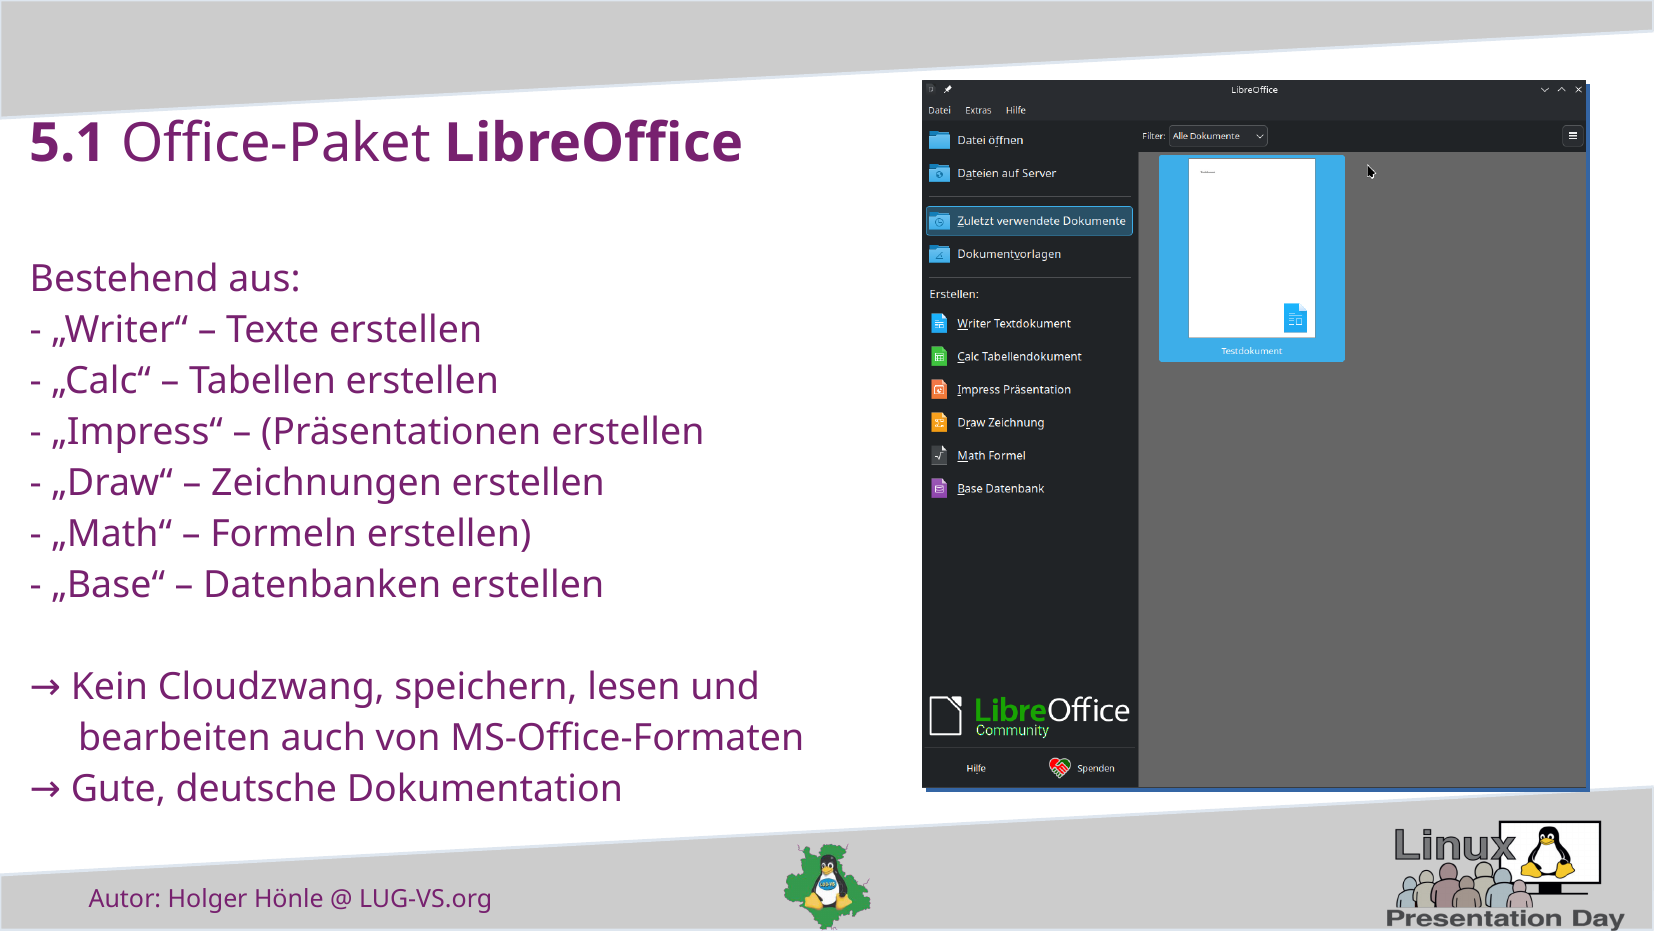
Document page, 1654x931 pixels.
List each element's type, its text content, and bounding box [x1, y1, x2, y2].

picture [1387, 886, 1625, 931]
picture [781, 886, 873, 931]
subtitle 5.1 Office-Paket LibreOffice Bestehend aus: - „Writer“ – Texte erstellen - „Calc“ – Tabellen erstellen - „Impress“ – (Präsentationen erstellen - „Draw“ – Zeichnungen erstellen - „Math“ – Formeln erstellen) - „Base“ – Datenbanken erstellen → Kein Cloudzwang, speichern, lesen und bearbeiten auch von MS-Office-Formaten → Gute, deutsche Dokumentation [29, 29, 1654, 886]
picture [922, 80, 1586, 788]
